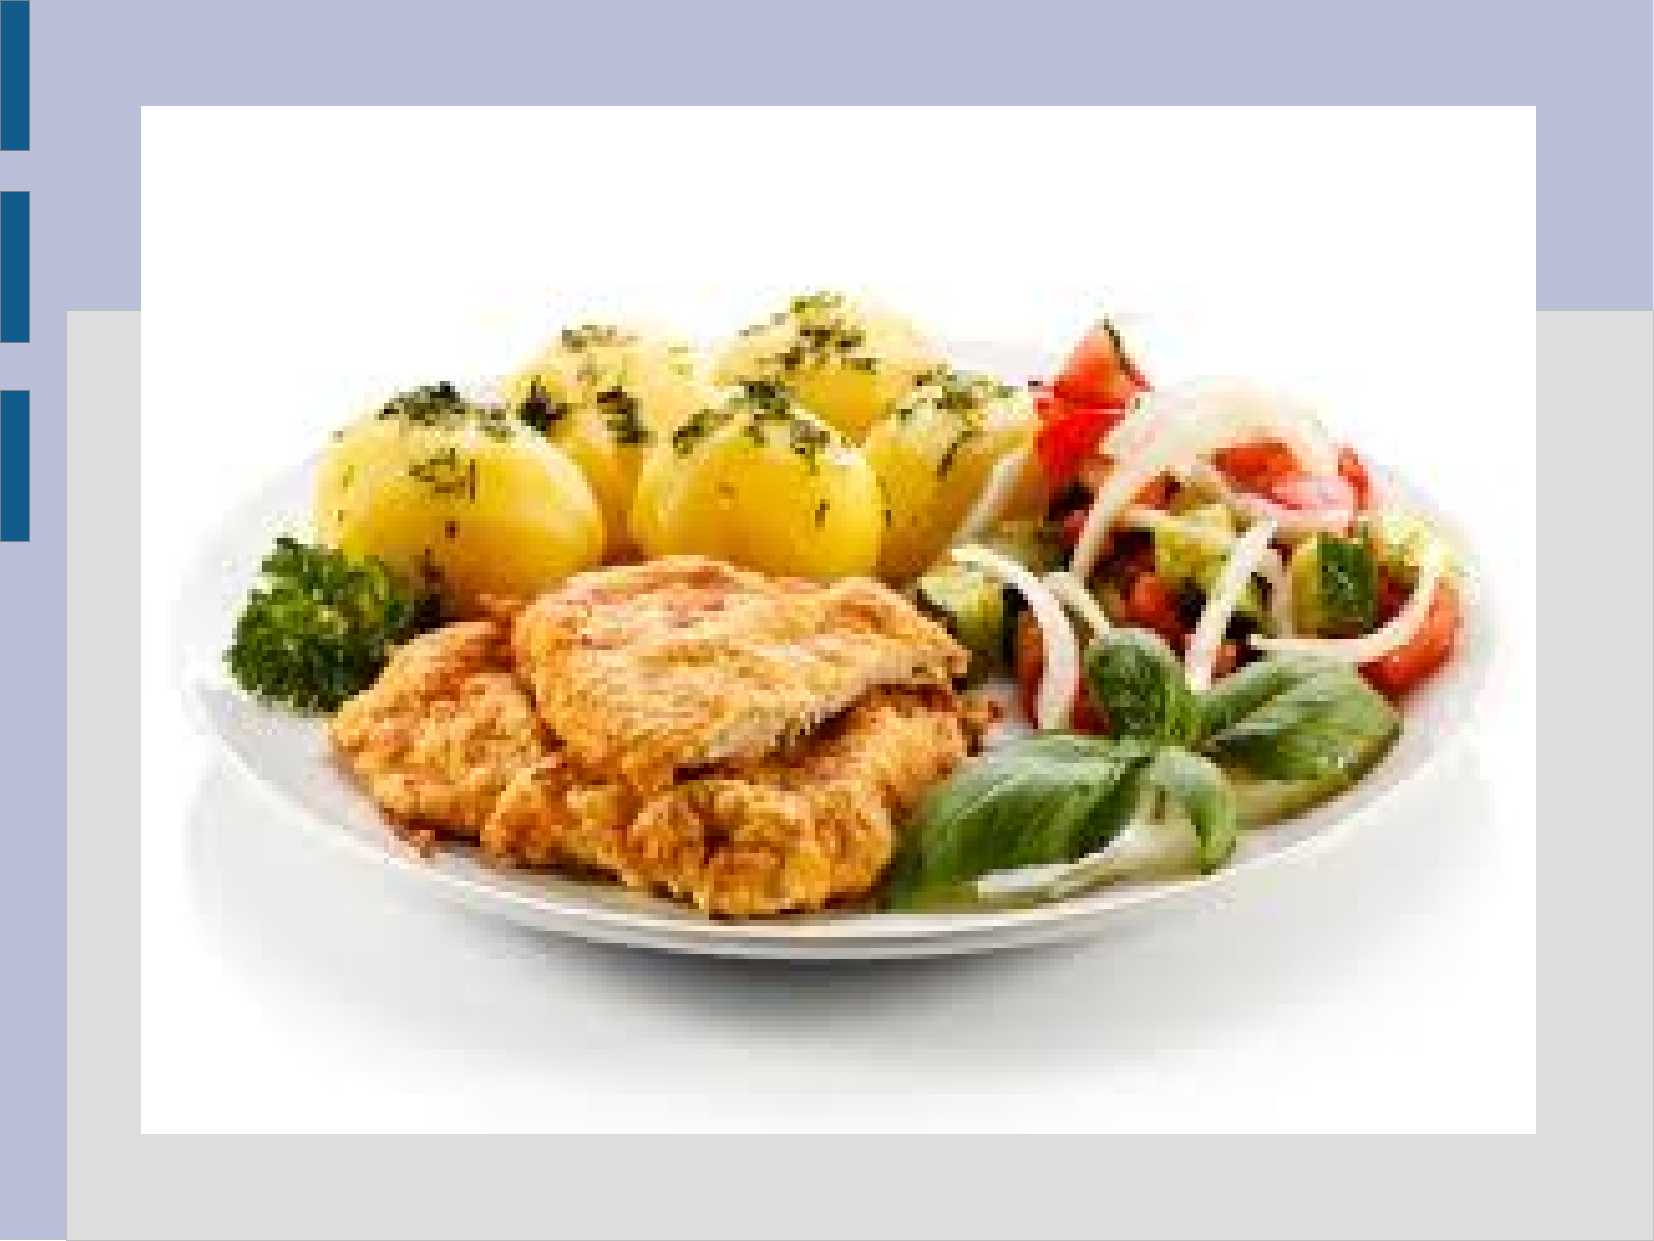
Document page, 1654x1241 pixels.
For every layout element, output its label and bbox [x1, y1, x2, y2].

picture [141, 106, 1536, 1134]
